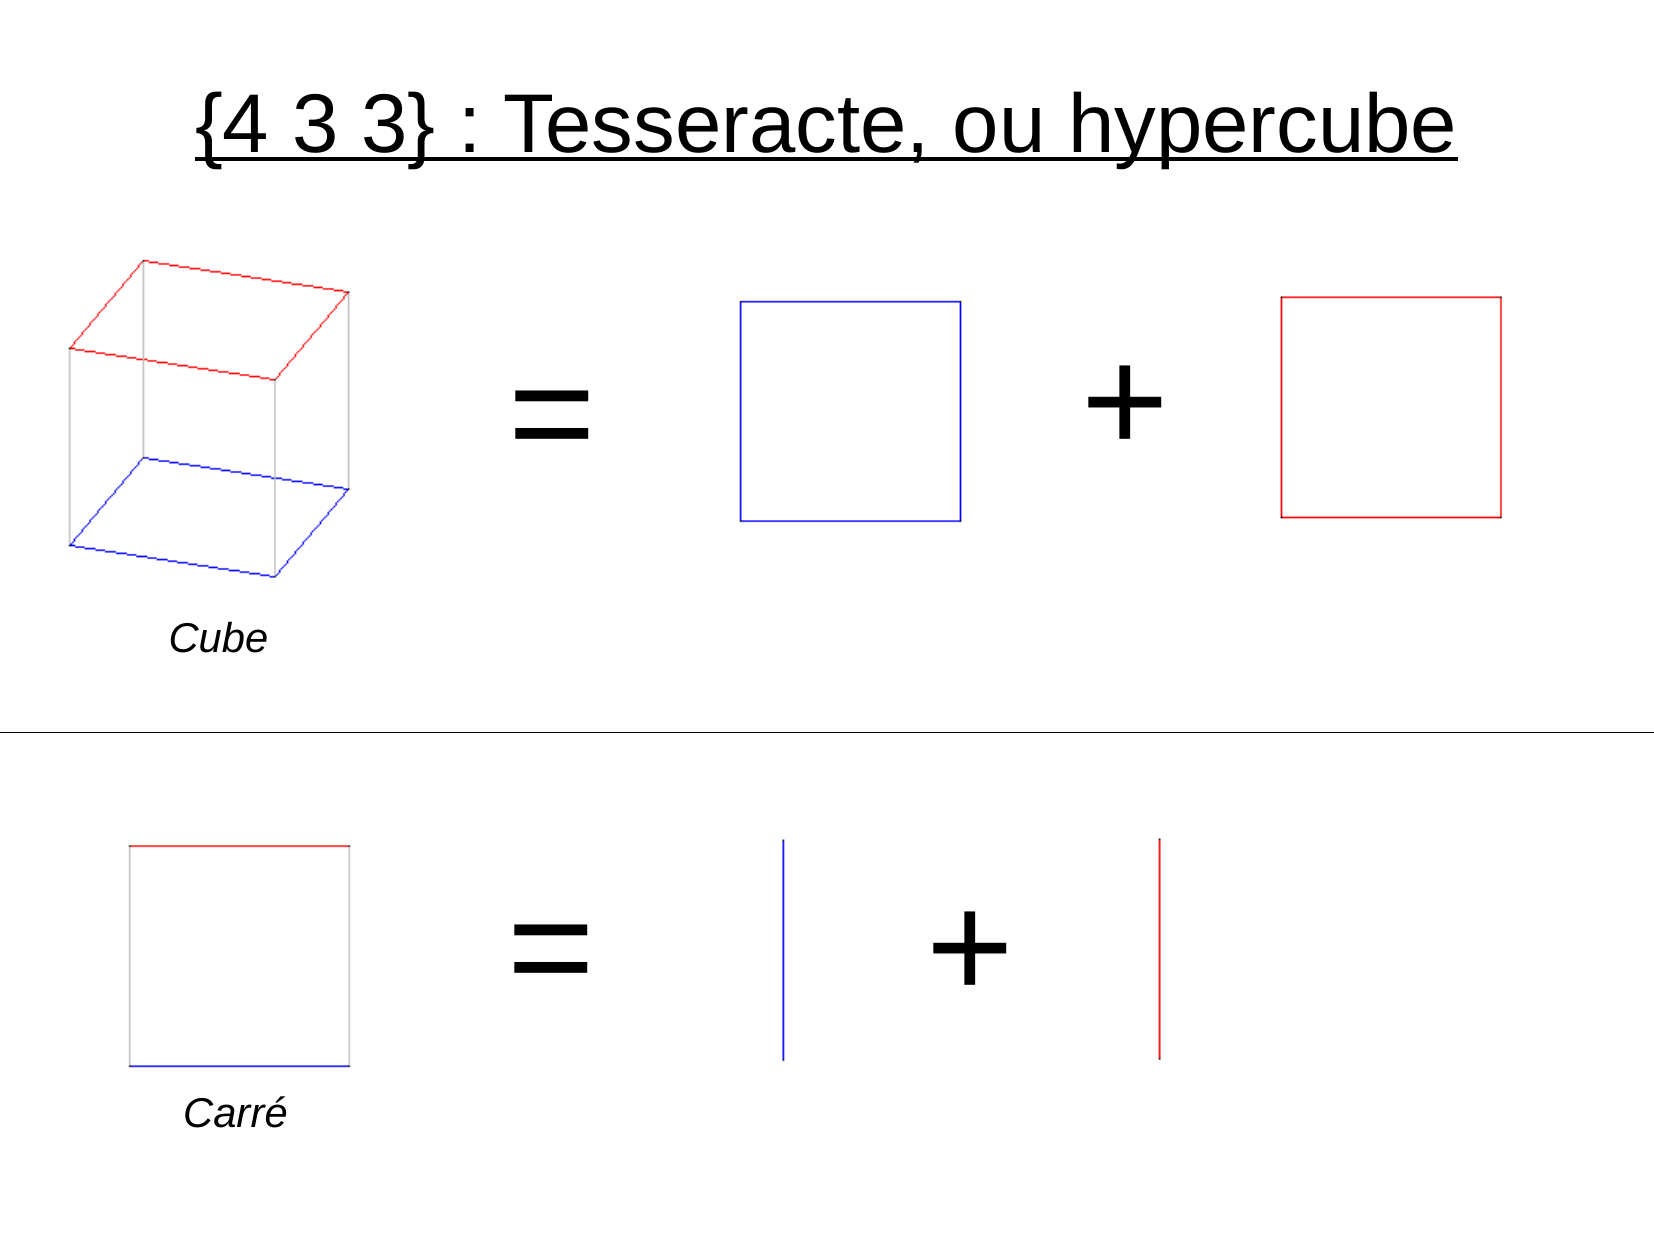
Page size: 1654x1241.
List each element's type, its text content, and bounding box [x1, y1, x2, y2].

title {4 3 3} : Tesseracte, ou hypercube [82, 27, 1571, 220]
text_box + [896, 863, 1045, 1031]
picture [737, 295, 971, 530]
text_box + [1051, 316, 1199, 485]
picture [1154, 831, 1166, 1071]
picture [52, 240, 356, 581]
text_box = [477, 863, 626, 1031]
text_box Carré [99, 1071, 372, 1155]
picture [123, 833, 355, 1071]
text_box = [478, 328, 626, 497]
text_box Cube [82, 596, 355, 680]
picture [1270, 281, 1513, 528]
picture [773, 821, 791, 1069]
